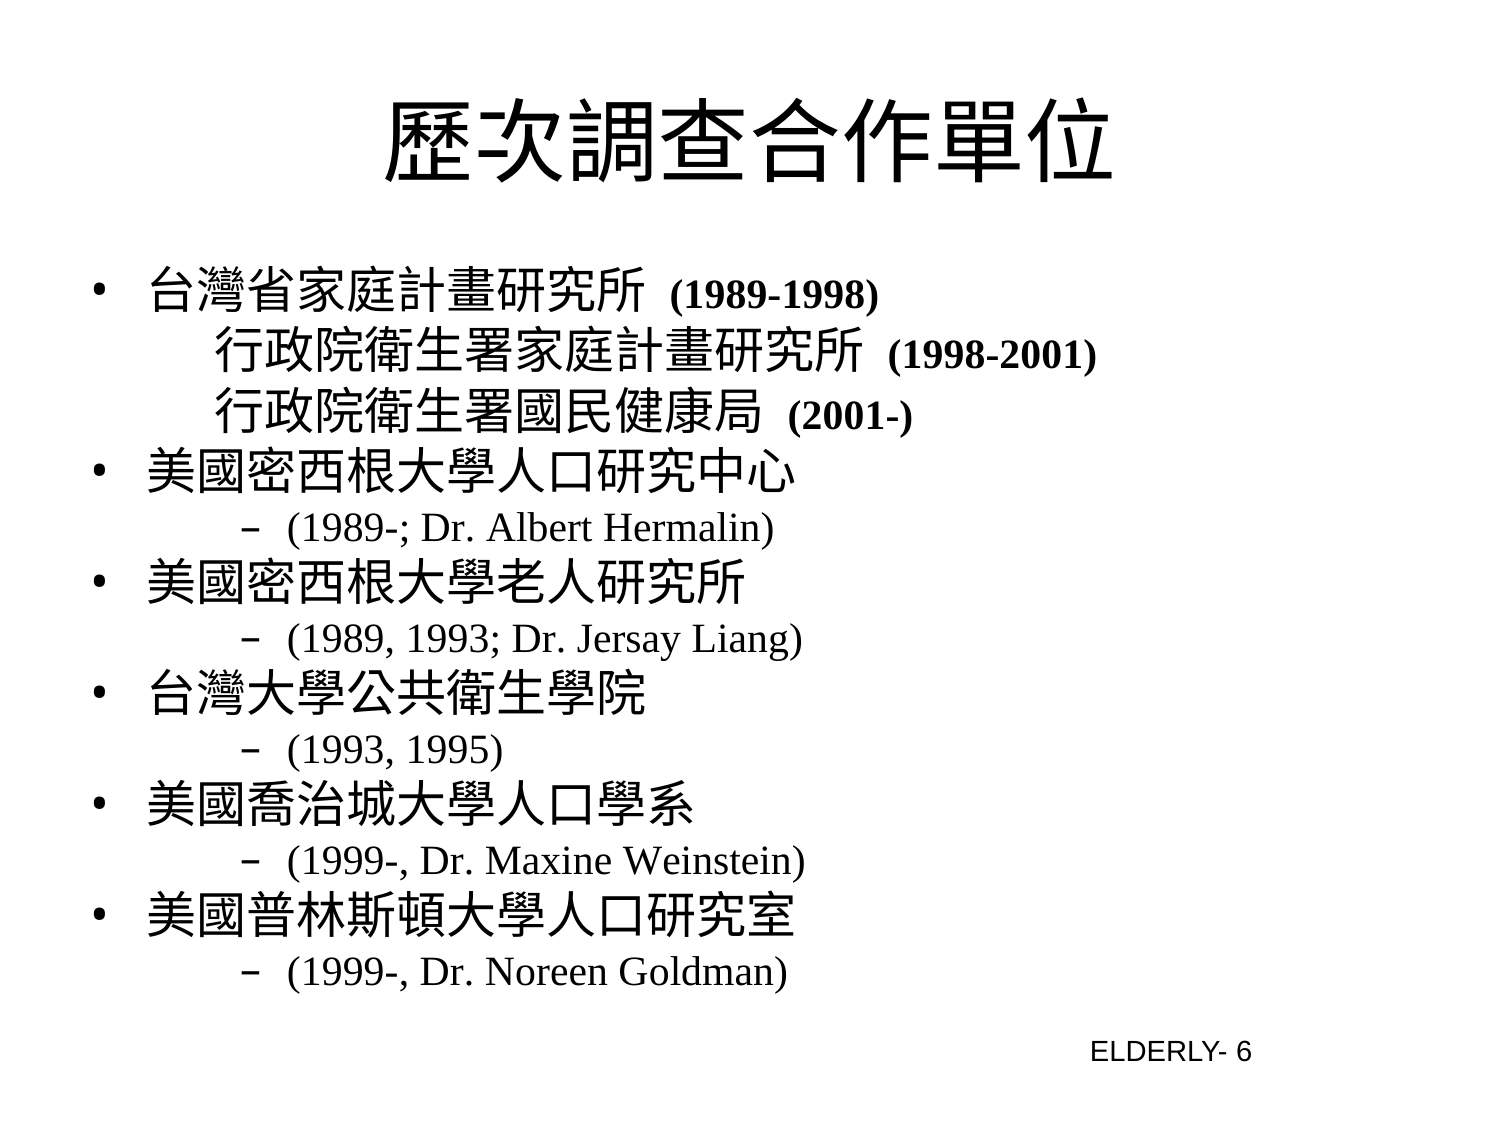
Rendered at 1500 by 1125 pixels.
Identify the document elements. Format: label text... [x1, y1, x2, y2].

list 台灣省家庭計畫研究所 (1989-1998) 行政院衛生署家庭計畫研究所 (1998-2001) 行政院衛生署國民健康局 (2001-) 美國密西根大學人口研究中心 (1989-; Dr. Albert Hermalin) 美國密西根大學老人研究所 (1989, 1993; Dr. Jersay Liang) 台灣大學公共衛生學院 (1993, 1995) 美國喬治城大學人口學系 (1999-, Dr. Maxine Weinstein) 美國普林斯頓大學人口研究室 (1999-, Dr. Noreen Goldman) [75, 262, 1426, 1005]
title 歷次調查合作單位 [75, 45, 1426, 233]
text_box ELDERLY- [1074, 1024, 1426, 1103]
